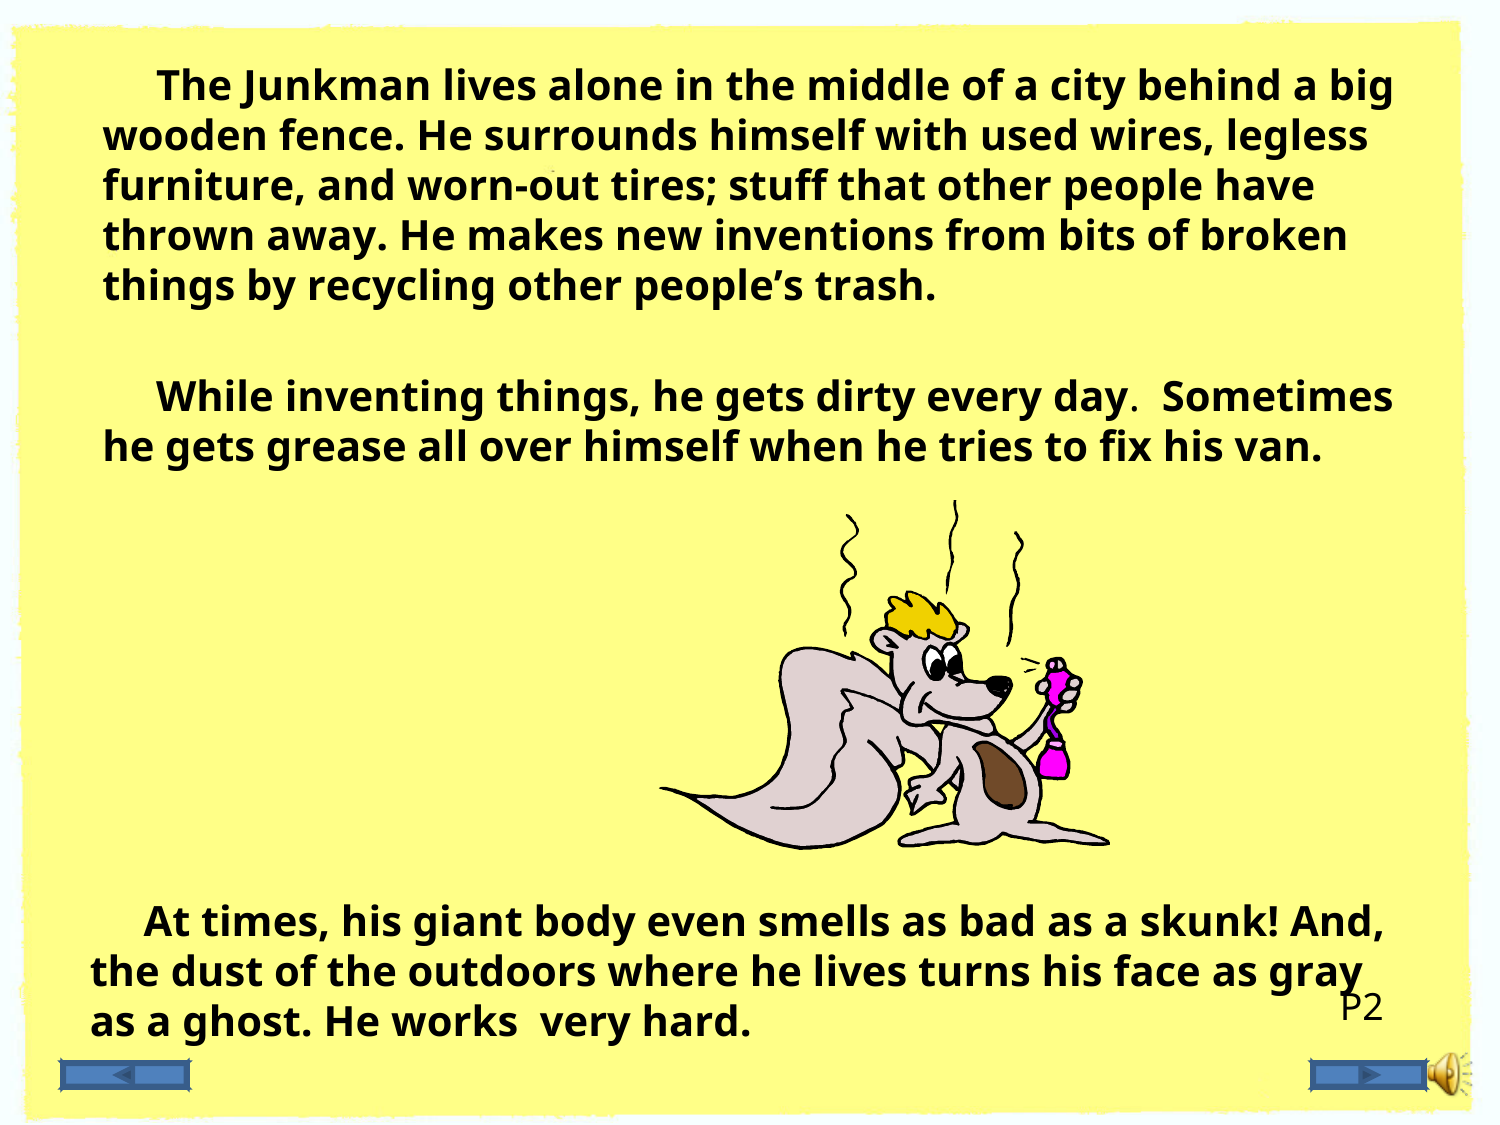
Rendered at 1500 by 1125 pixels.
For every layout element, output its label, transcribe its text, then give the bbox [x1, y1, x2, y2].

text_box P2 [1324, 974, 1413, 1036]
text_box [1313, 1062, 1426, 1088]
text_box At times, his giant body even smells as bad as a skunk! And, the dust of the outdoors where he lives turns his face as gray as a ghost. He works very hard. [75, 887, 1426, 1125]
text_box While inventing things, he gets dirty every day. Sometimes he gets grease all over himself when he tries to fix his van. [87, 362, 1438, 478]
text_box [63, 1062, 188, 1088]
picture [0, 0, 1500, 1125]
text_box The Junkman lives alone in the middle of a city behind a big wooden fence. He surrounds himself with used wires, legless furniture, and worn-out tires; stuff that other people have thrown away. He makes new inventions from bits of broken things by recycling other people’s trash. [87, 51, 1426, 362]
